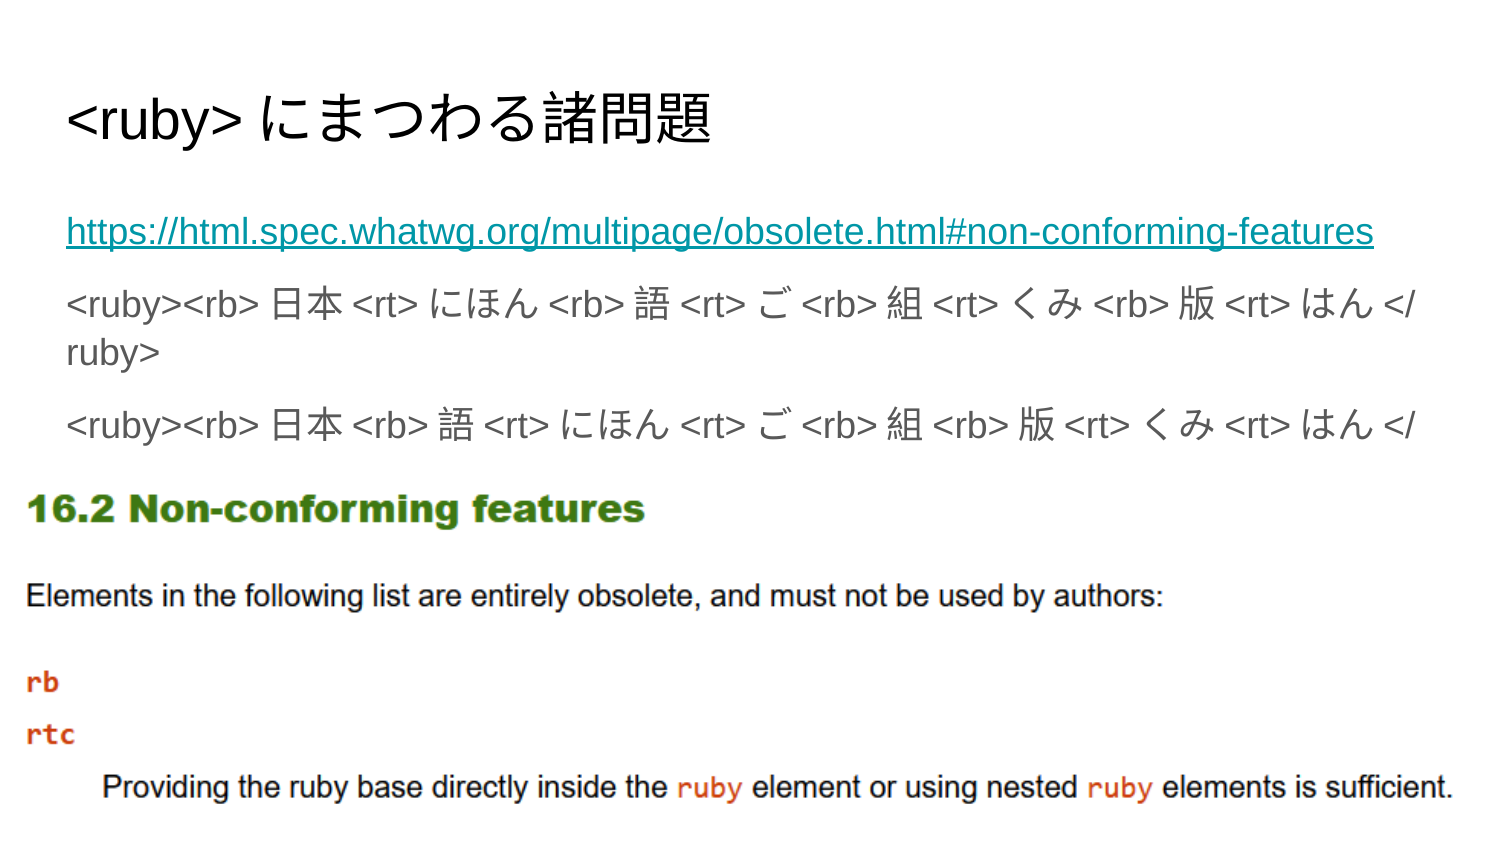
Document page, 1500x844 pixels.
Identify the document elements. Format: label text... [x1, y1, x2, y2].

title <ruby>にまつわる諸問題 [51, 72, 1449, 167]
picture [0, 452, 1500, 830]
list https://html.spec.whatwg.org/multipage/obsolete.html#non-conforming-features <ruby><rb>日本<rt>にほん<rb>語<rt>ご<rb>組<rt>くみ<rb>版<rt>はん</ruby> <ruby><rb>日本<rb>語<rt>にほん<rt>ご<rb>組<rb>版<rt>くみ<rt>はん</ruby> [51, 189, 1449, 452]
